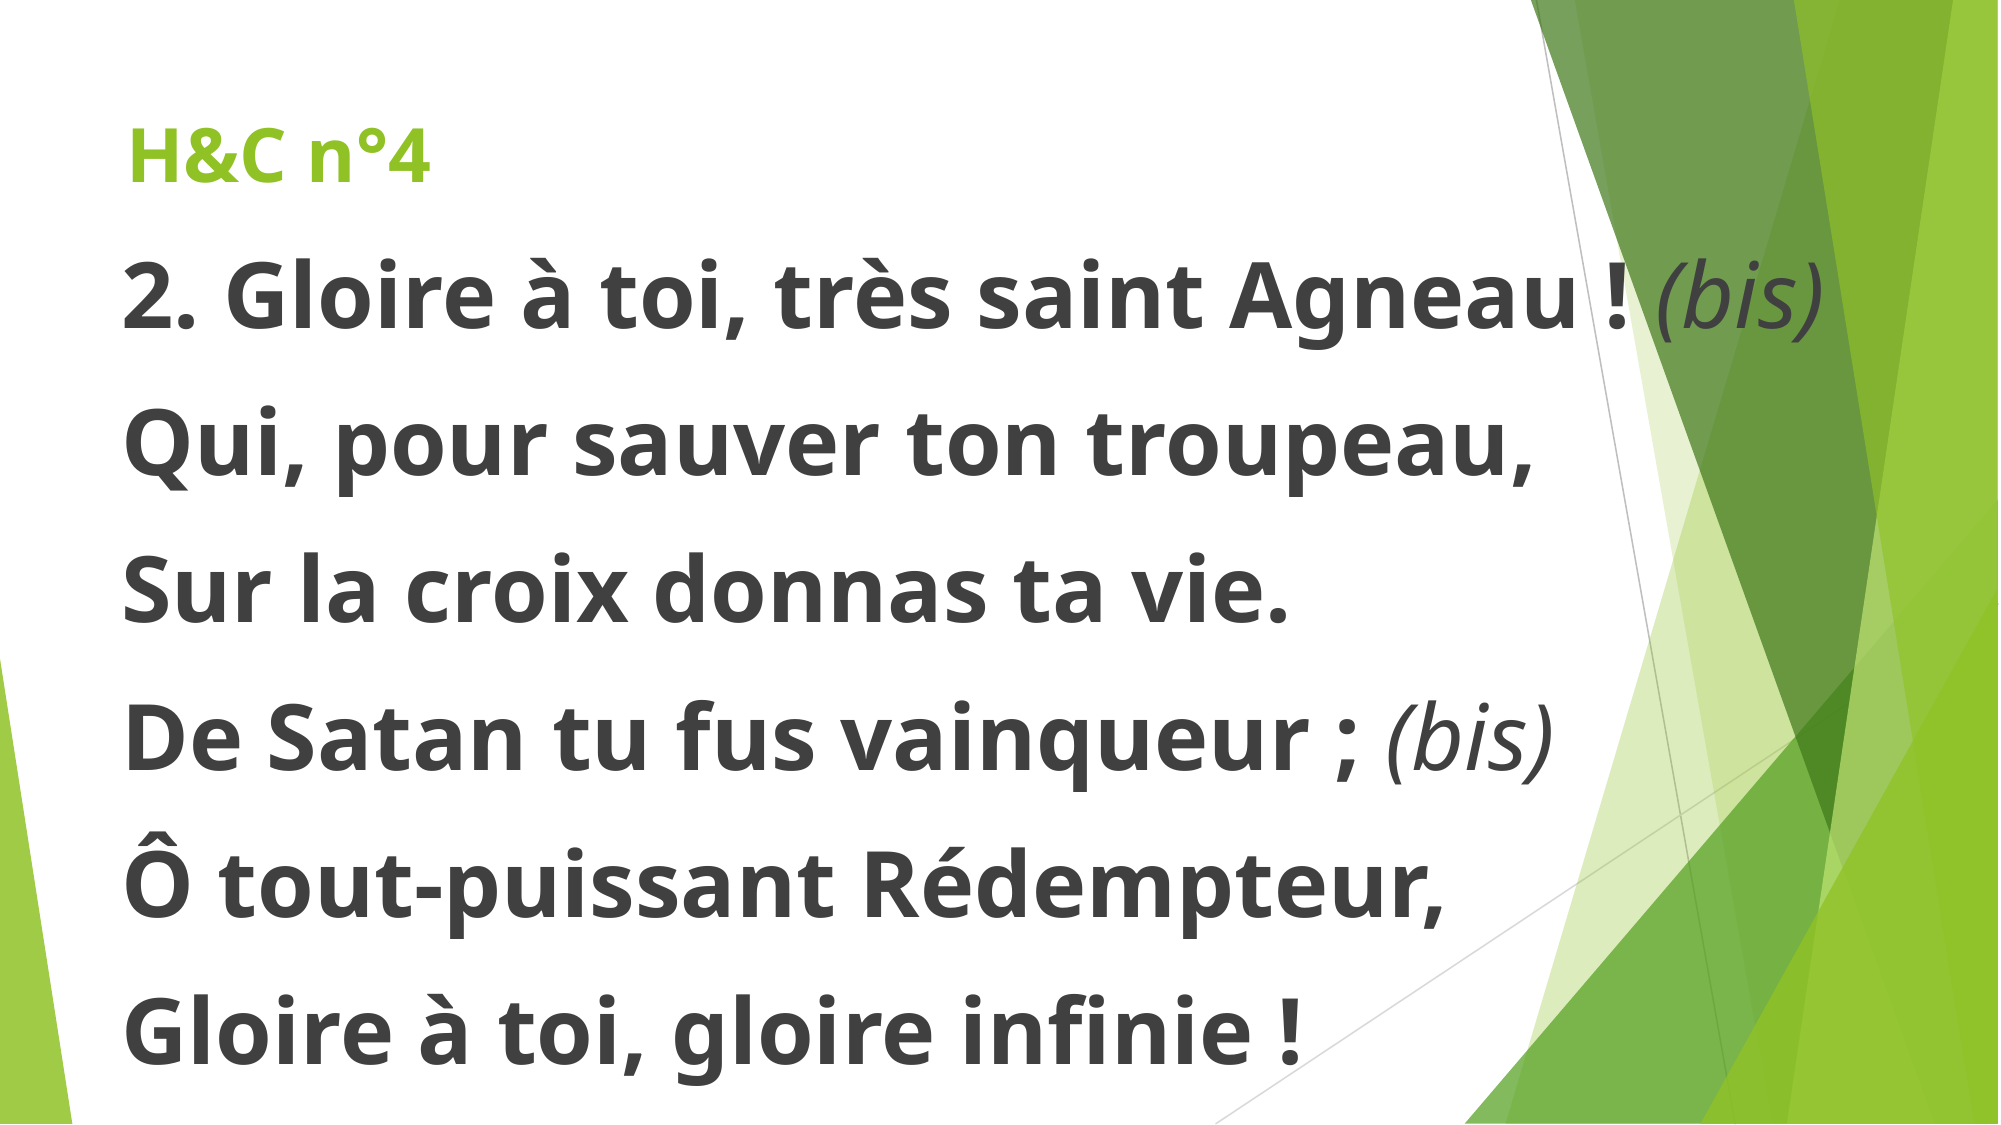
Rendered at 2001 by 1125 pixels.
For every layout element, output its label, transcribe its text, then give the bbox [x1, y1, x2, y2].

text_box 2. Gloire à toi, très saint Agneau ! (bis) Qui, pour sauver ton troupeau, Sur la croix donnas ta vie. De Satan tu fus vainqueur ; (bis) Ô tout-puissant Rédempteur, Gloire à toi, gloire infinie ! [106, 212, 1961, 1074]
text_box H&C n°4 [111, 99, 1522, 212]
